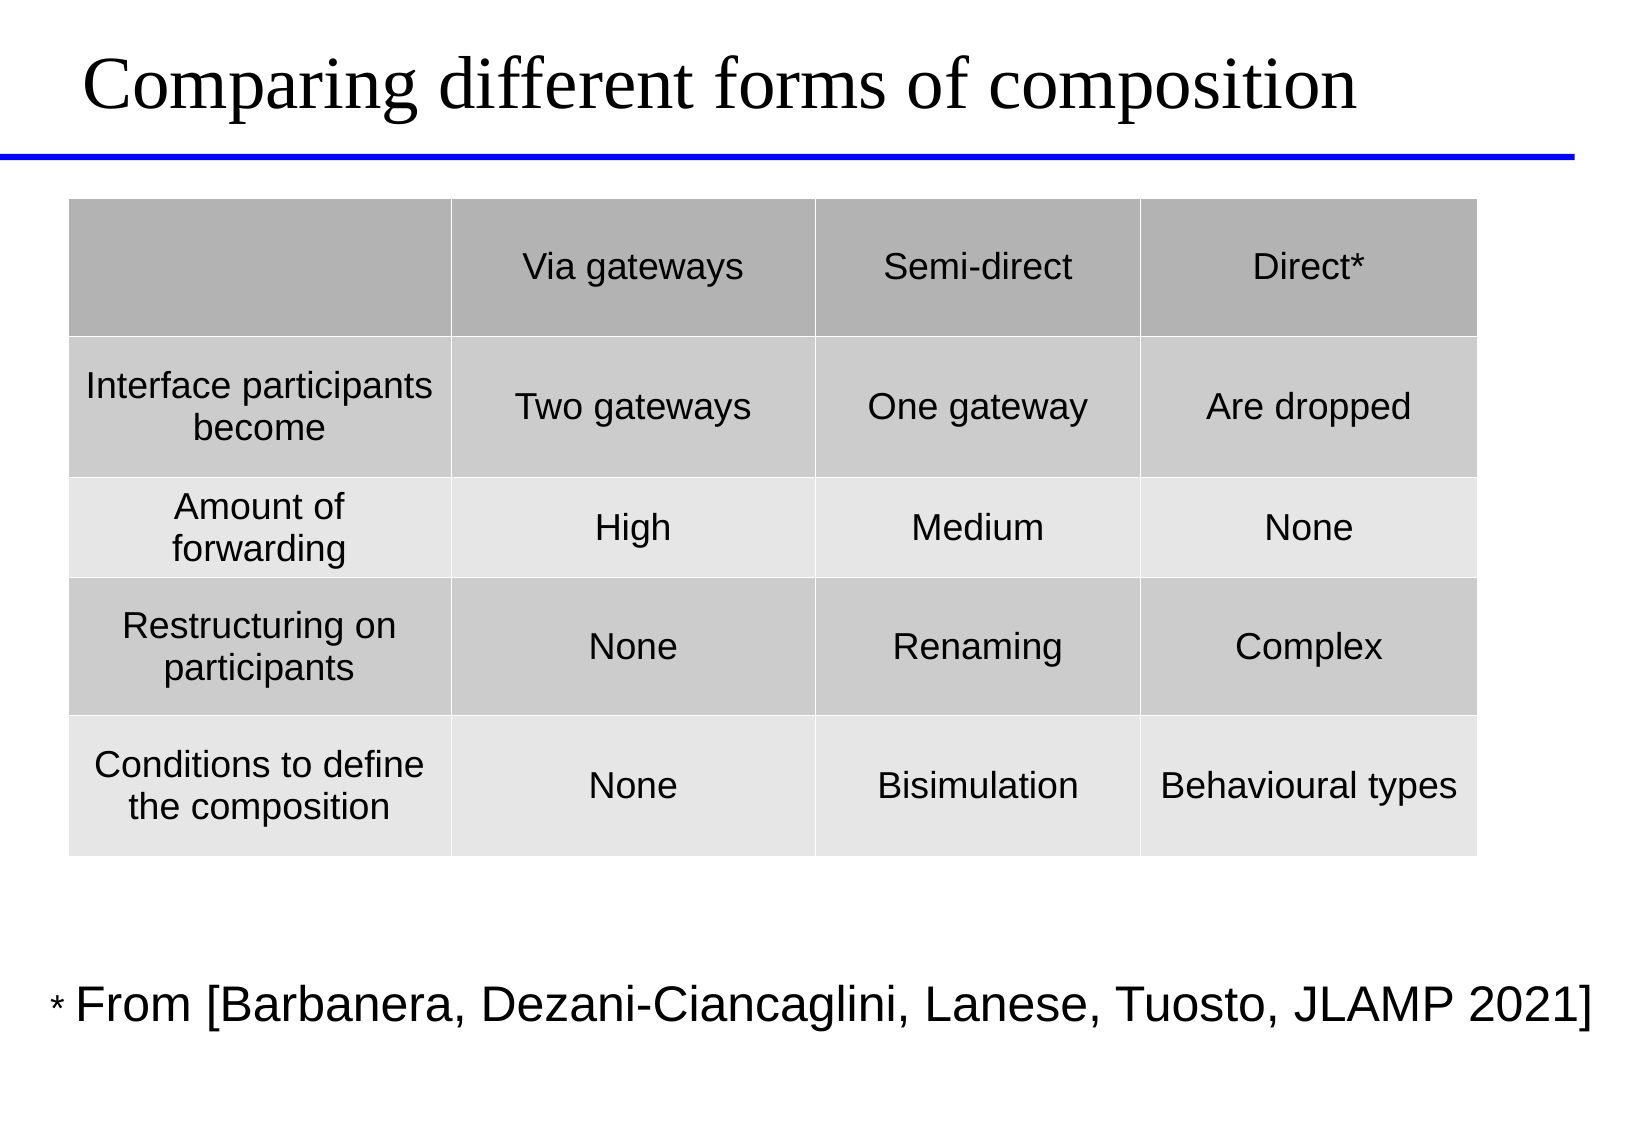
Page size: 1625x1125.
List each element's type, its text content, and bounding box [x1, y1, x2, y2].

table_cell One gateway [816, 337, 1140, 477]
table_cell None [452, 716, 815, 856]
table_cell High [452, 478, 815, 577]
text_box * From [Barbanera, Dezani-Ciancaglini, Lanese, Tuosto, JLAMP 2021] [35, 968, 1620, 1040]
table_cell Restructuring on participants [69, 578, 451, 715]
table_cell Interface participants become [69, 337, 451, 477]
table_cell Two gateways [452, 337, 815, 477]
table_cell Complex [1141, 578, 1477, 715]
table_header Semi-direct [816, 199, 1140, 336]
table_header [69, 199, 451, 336]
table_cell Amount of forwarding [69, 478, 451, 577]
table_cell None [452, 578, 815, 715]
table_cell Renaming [816, 578, 1140, 715]
table_cell Behavioural types [1141, 716, 1477, 856]
table_cell Medium [816, 478, 1140, 577]
table_cell None [1141, 478, 1477, 577]
table_cell Conditions to define the composition [69, 716, 451, 856]
table_cell Bisimulation [816, 716, 1140, 856]
table_header Via gateways [452, 199, 815, 336]
title Comparing different forms of composition [67, 27, 1544, 131]
table_cell Are dropped [1141, 337, 1477, 477]
table_header Direct* [1141, 199, 1477, 336]
